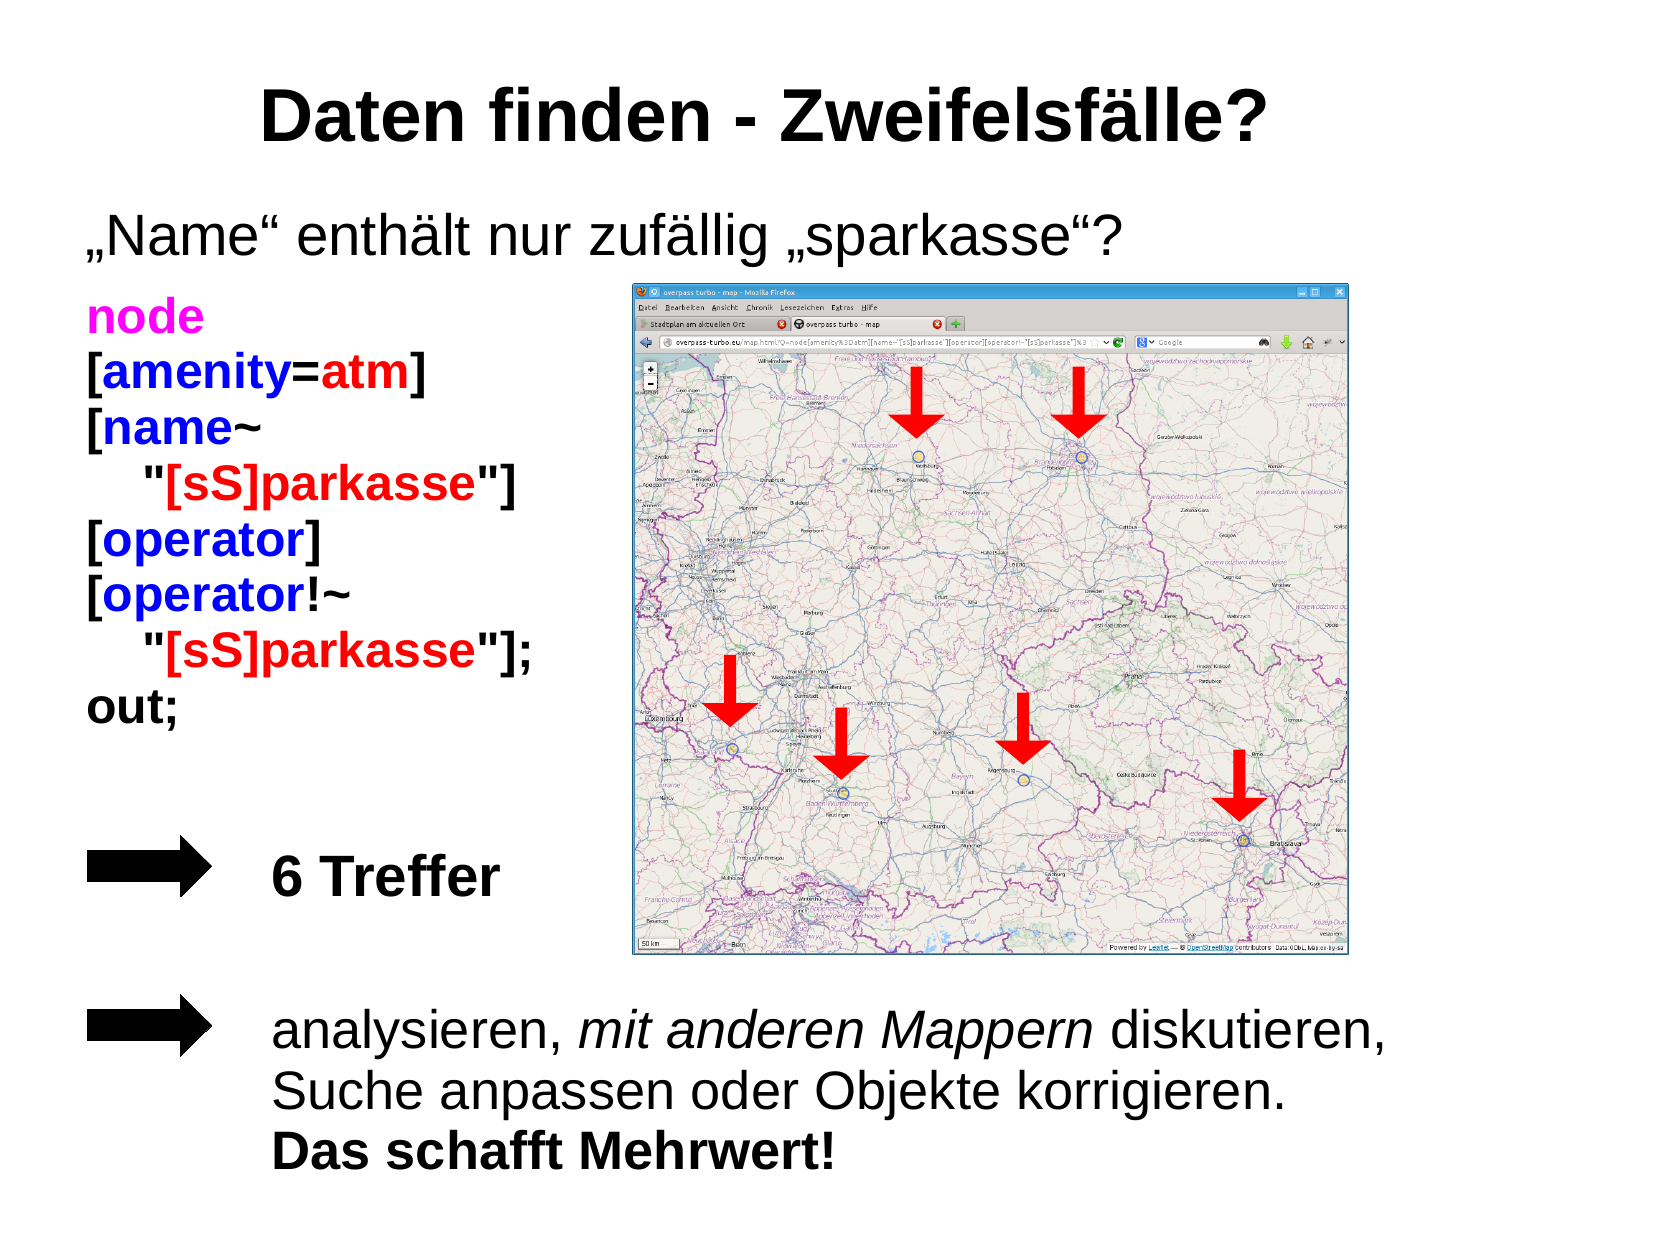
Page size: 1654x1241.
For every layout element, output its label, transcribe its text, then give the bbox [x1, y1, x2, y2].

text_box analysieren, mit anderen Mappern diskutieren, Suche anpassen oder Objekte korrigieren. Das schafft Mehrwert! [256, 992, 1530, 1189]
text_box [1210, 749, 1269, 822]
text_box [994, 692, 1052, 765]
text_box [812, 707, 870, 780]
text_box [887, 366, 946, 439]
text_box node [amenity=atm] [name~ "[sS]parkasse"] [operator] [operator!~ "[sS]parkasse"]; out; [71, 280, 589, 742]
text_box Daten finden - Zweifelsfälle? [244, 65, 1287, 165]
text_box [1050, 366, 1108, 439]
text_box [87, 994, 212, 1057]
picture [632, 283, 1349, 956]
text_box „Name“ enthält nur zufällig „sparkasse“? [70, 195, 1141, 276]
text_box [701, 654, 759, 728]
text_box [87, 835, 212, 897]
text_box 6 Treffer [256, 836, 522, 916]
